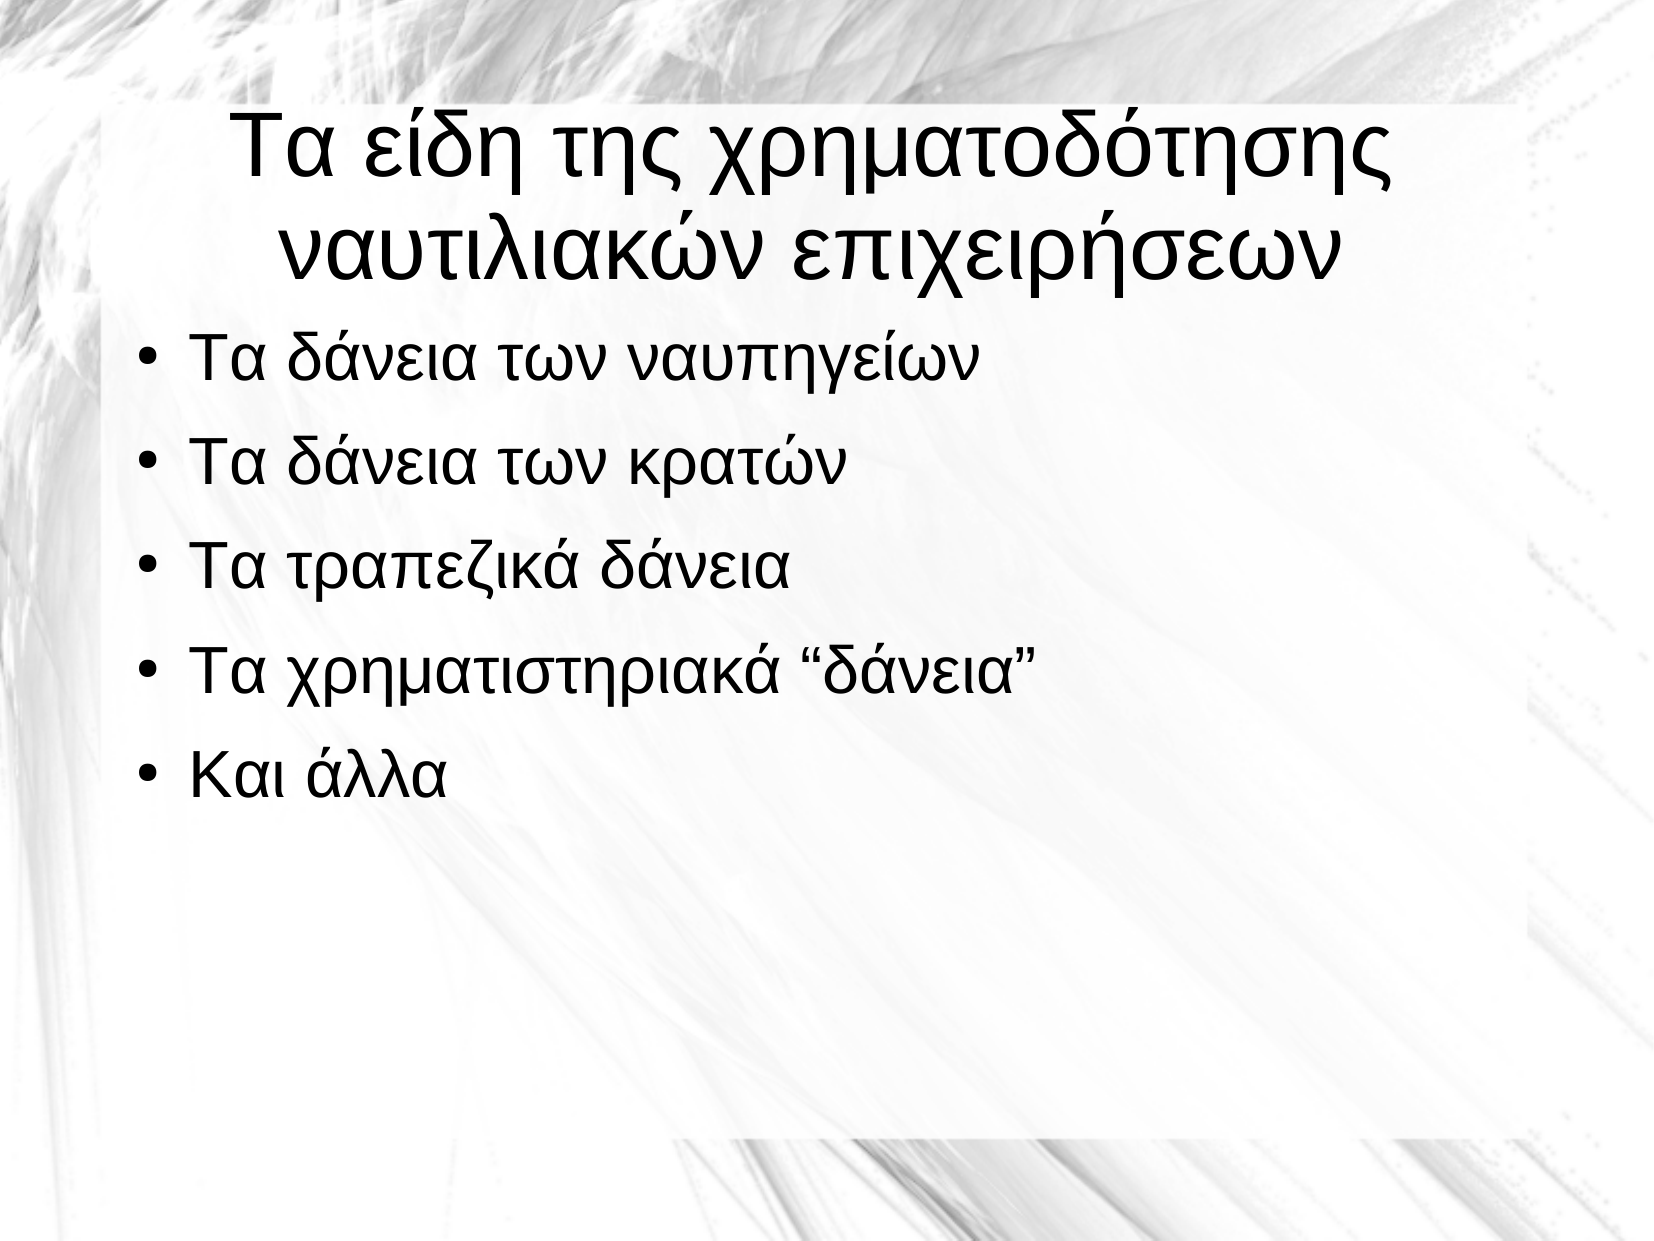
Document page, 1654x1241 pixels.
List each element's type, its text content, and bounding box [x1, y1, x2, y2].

title Τα είδη της χρηματοδότησης ναυτιλιακών επιχειρήσεων [118, 93, 1506, 299]
picture [0, 0, 1654, 1241]
list Τα δάνεια των ναυπηγείων Τα δάνεια των κρατών Τα τραπεζικά δάνεια Τα χρηματιστηριακά “δάνεια” Και άλλα [118, 319, 1571, 945]
